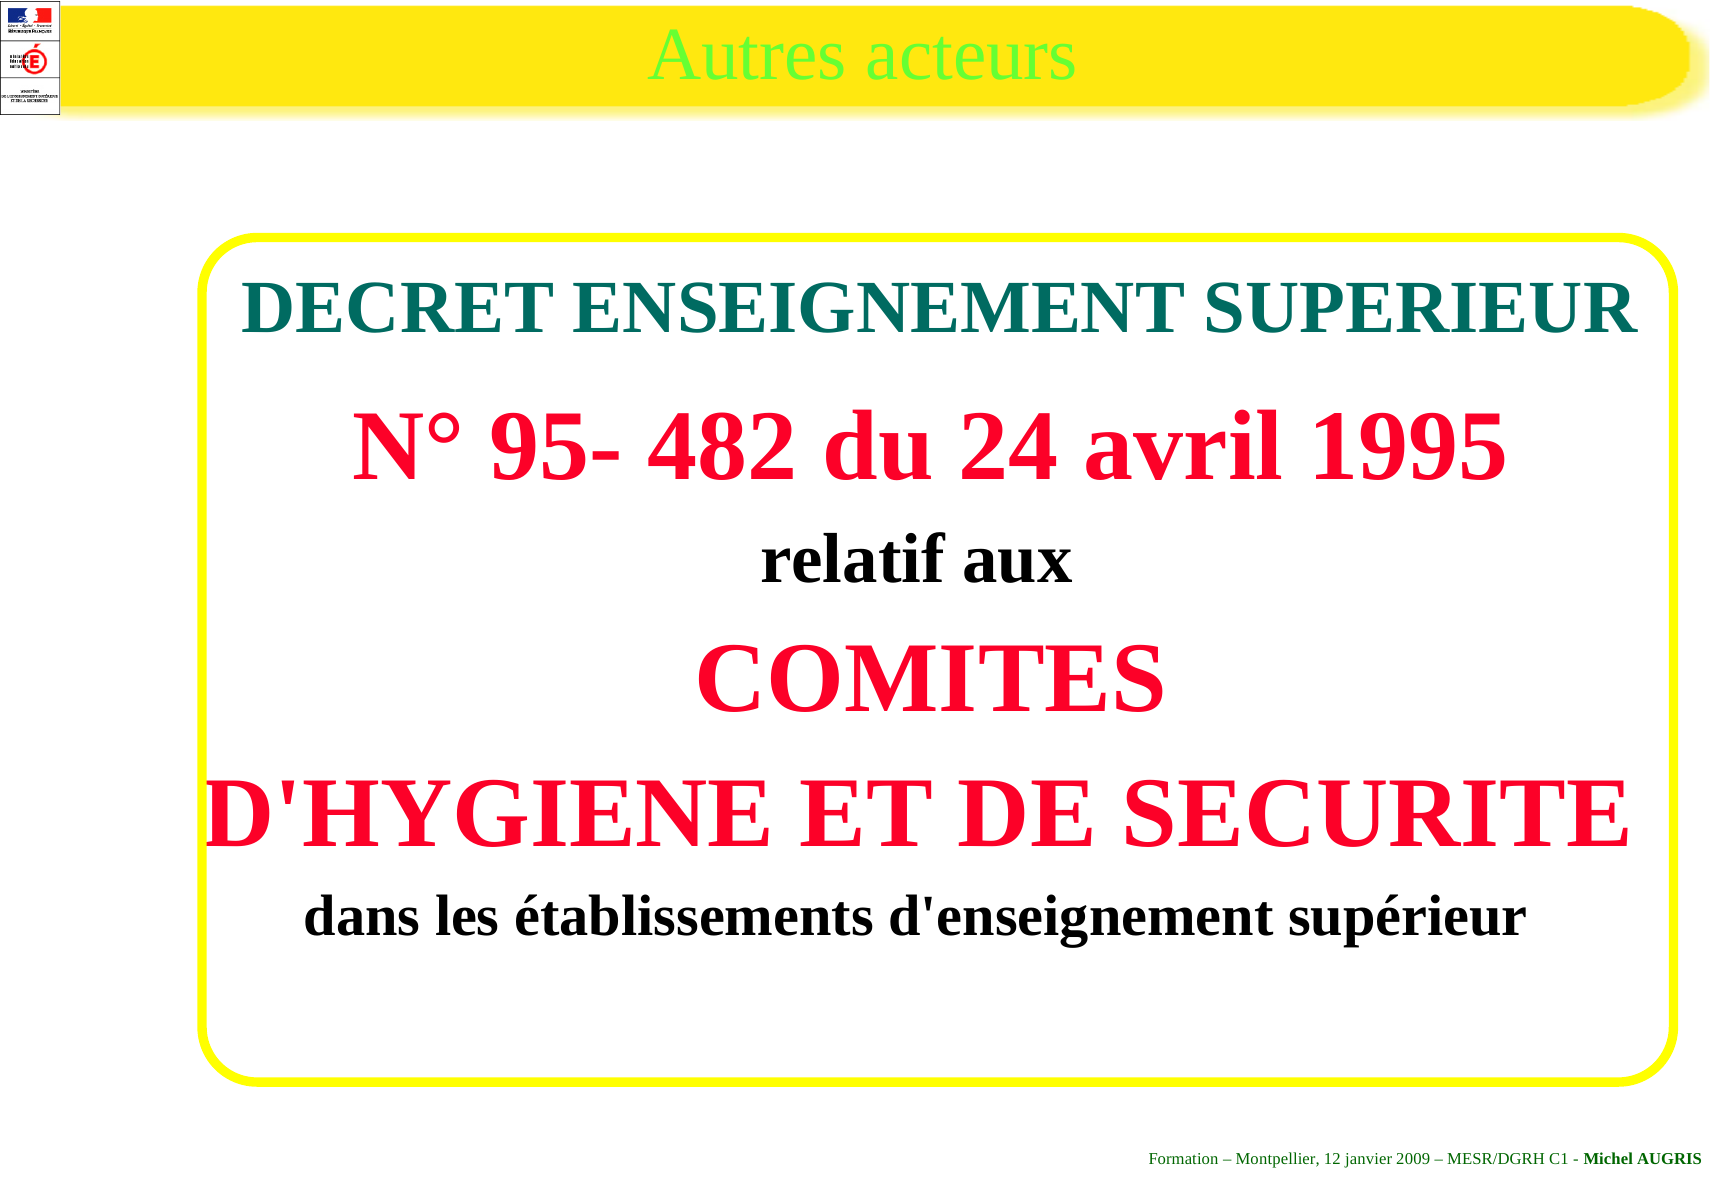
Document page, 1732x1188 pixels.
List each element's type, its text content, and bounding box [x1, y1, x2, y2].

list N° 95- 482 du 24 avril 1995 relatif aux COMITES D'HYGIENE ET DE SECURITE dans les établissements d'enseignement supérieur [53, 382, 1732, 1132]
list N° 95- 482 du 24 avril 1995 relatif aux COMITES D'HYGIENE ET DE SECURITE dans les établissements d'enseignement supérieur [207, 382, 1668, 1077]
title DECRET ENSEIGNEMENT SUPERIEUR [77, 224, 1732, 357]
title DECRET ENSEIGNEMENT SUPERIEUR [207, 243, 1668, 357]
text_box Autres acteurs [127, 0, 1599, 100]
picture [0, 0, 1710, 121]
